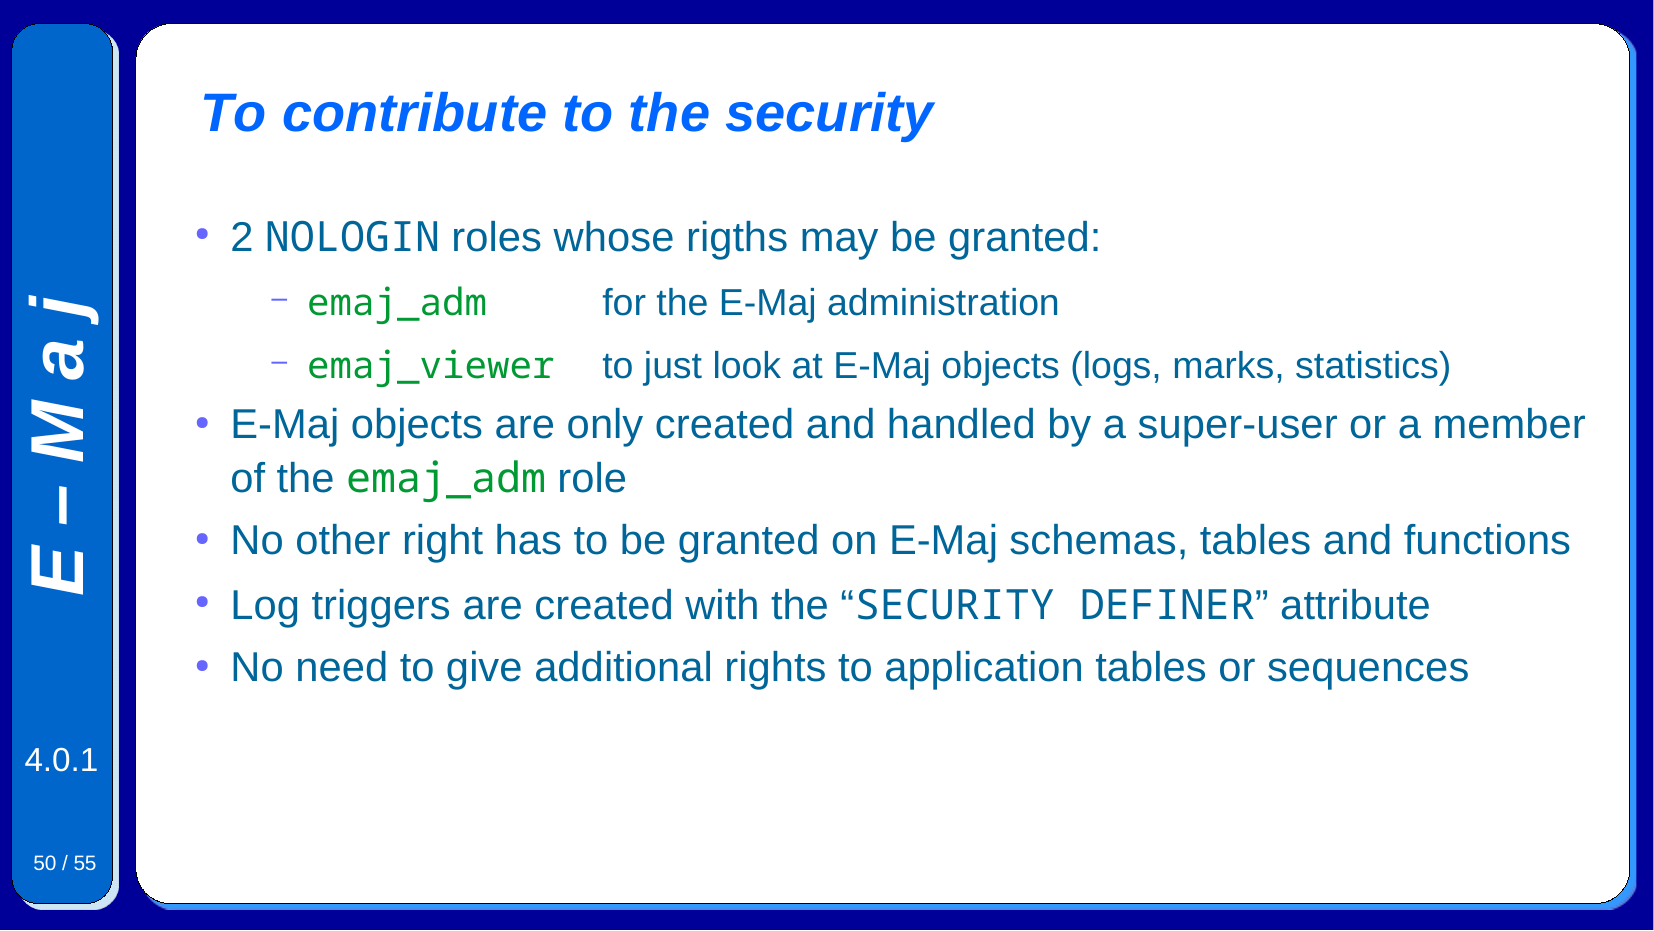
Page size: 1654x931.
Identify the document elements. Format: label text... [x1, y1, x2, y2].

title To contribute to the security [200, 34, 1575, 191]
list 2 NOLOGIN roles whose rigths may be granted: emaj_adm for the E-Maj administration emaj_viewer to just look at E-Maj objects (logs, marks, statistics) E-Maj objects are only created and handled by a super-user or a member of the emaj_adm role No other right has to be granted on E-Maj schemas, tables and functions Log triggers are created with the “SECURITY DEFINER” attribute No need to give additional rights to application tables or sequences [177, 206, 1587, 827]
